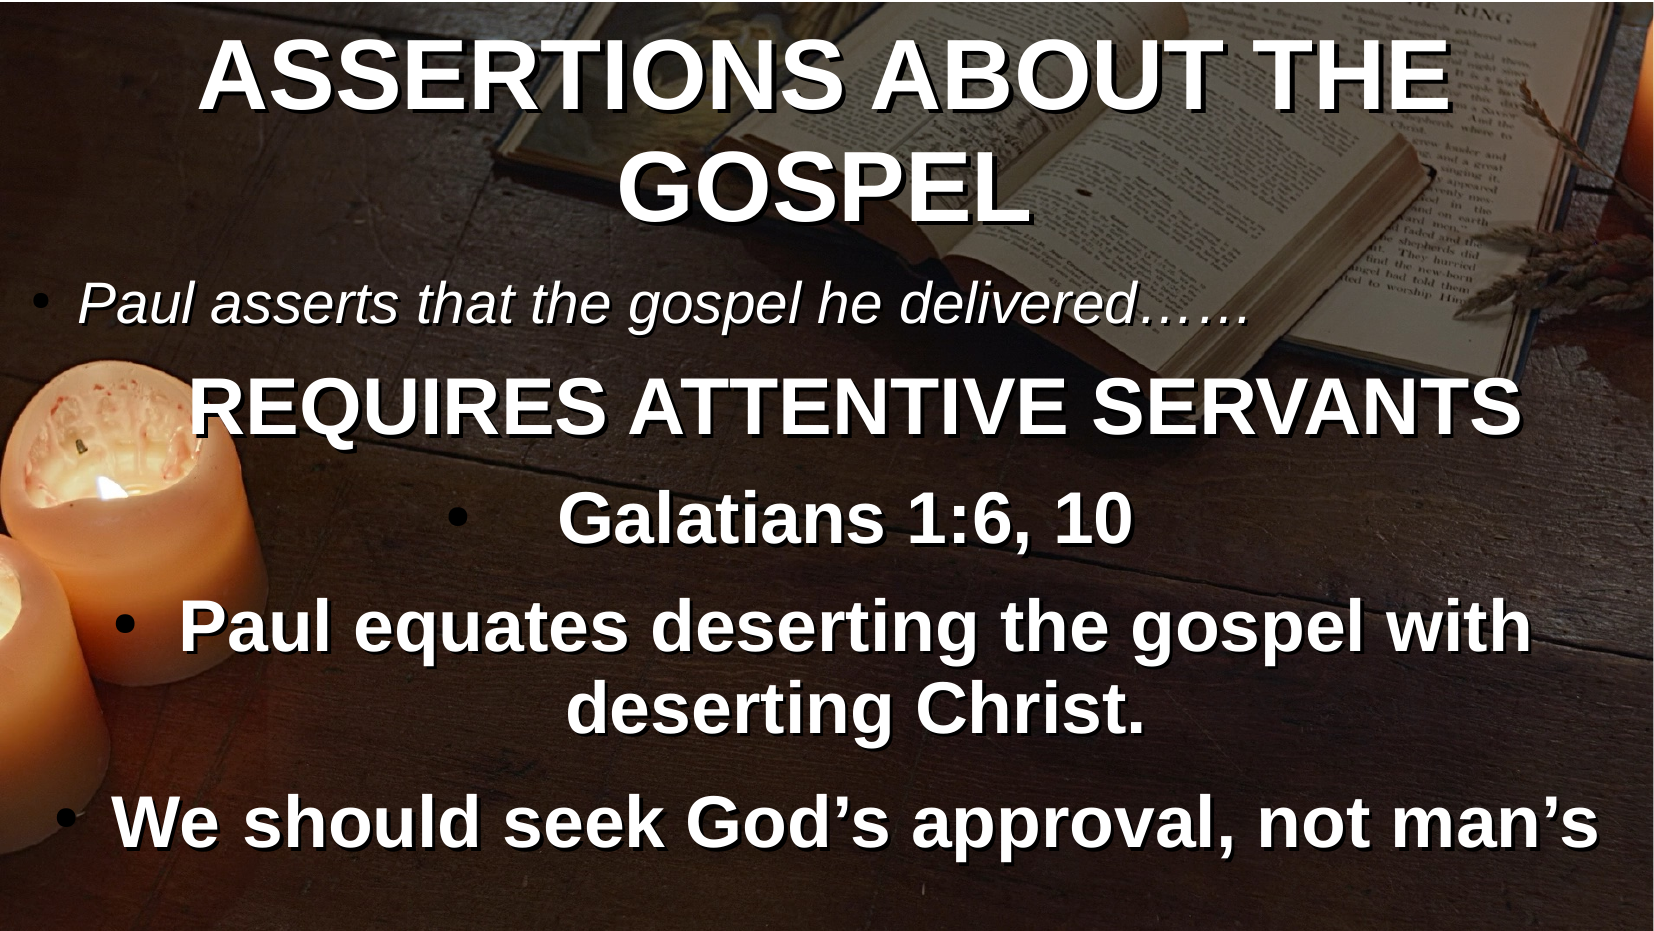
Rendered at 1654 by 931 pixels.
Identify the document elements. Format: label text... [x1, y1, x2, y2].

title ASSERTIONS ABOUT THE GOSPEL [15, 18, 1636, 243]
list Paul asserts that the gospel he delivered…… REQUIRES ATTENTIVE SERVANTS Galatians 1:6, 10 Paul equates deserting the gospel with deserting Christ. We should seek God’s approval, not man’s [15, 270, 1636, 931]
picture [0, 2, 1654, 931]
